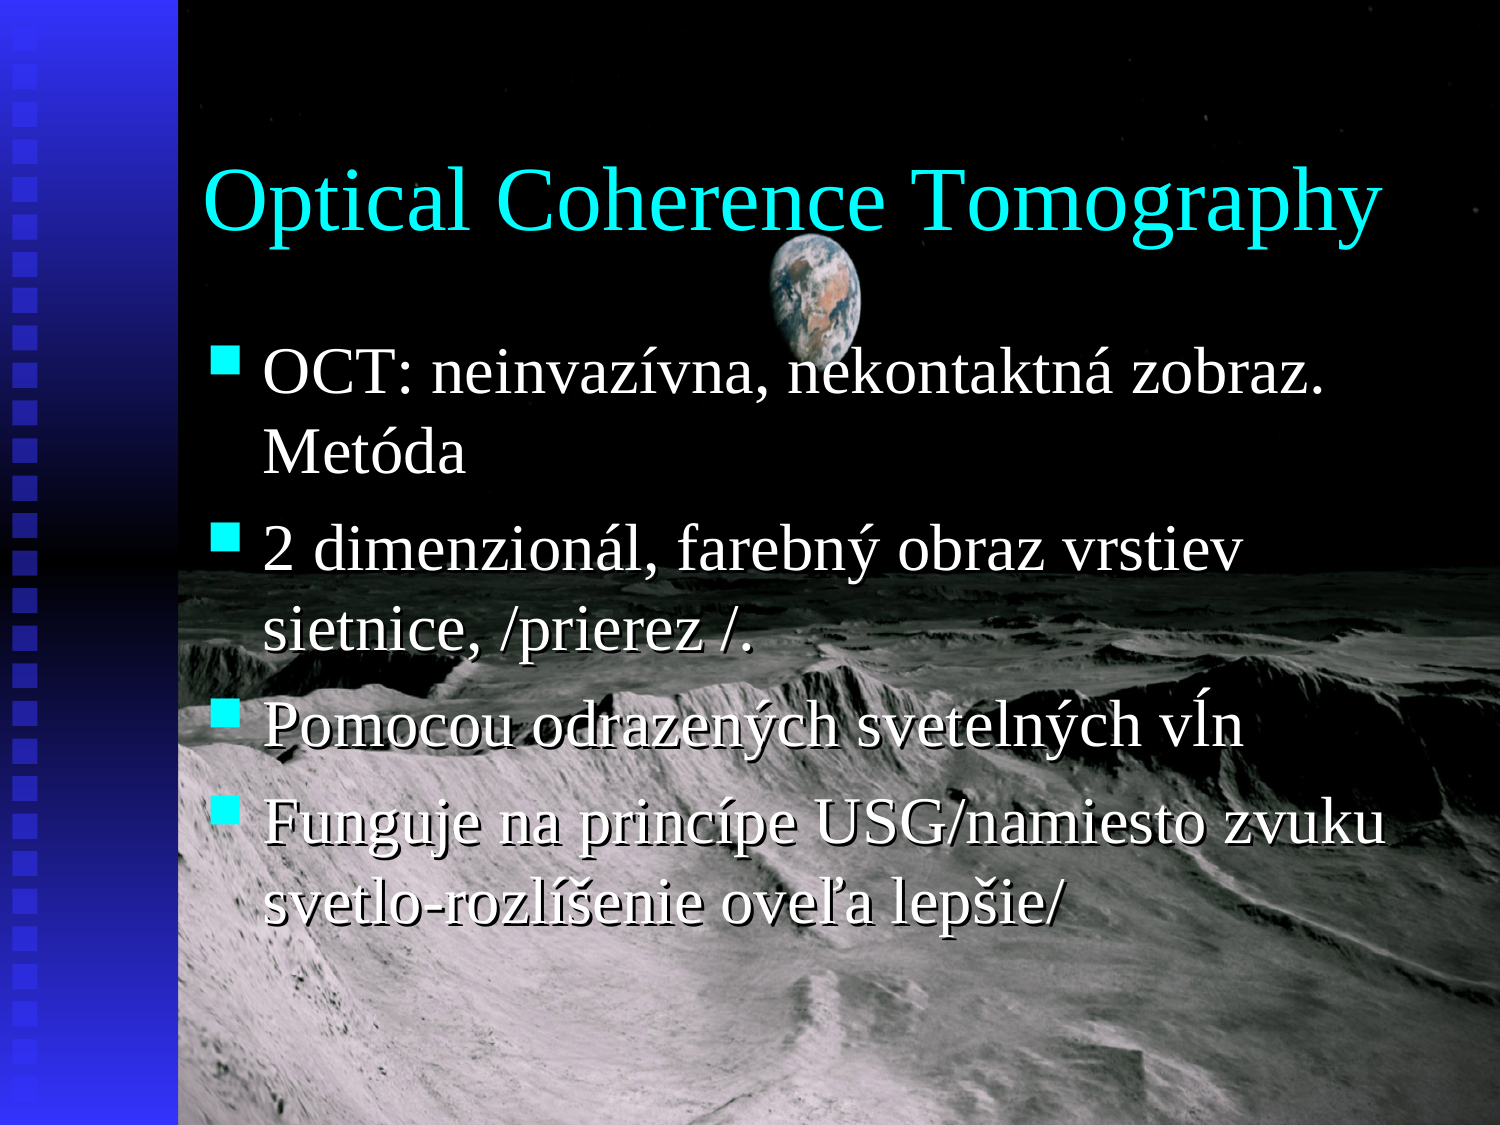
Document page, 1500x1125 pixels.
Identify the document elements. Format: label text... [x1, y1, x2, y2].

list OCT: neinvazívna, nekontaktná zobraz. Metóda 2 dimenzionál, farebný obraz vrstiev sietnice, /prierez /. Pomocou odrazených svetelných vĺn Funguje na princípe USG/namiesto zvuku svetlo-rozlíšenie oveľa lepšie/ [191, 319, 1467, 995]
picture [0, 0, 1500, 1125]
title Optical Coherence Tomography [187, 99, 1463, 288]
